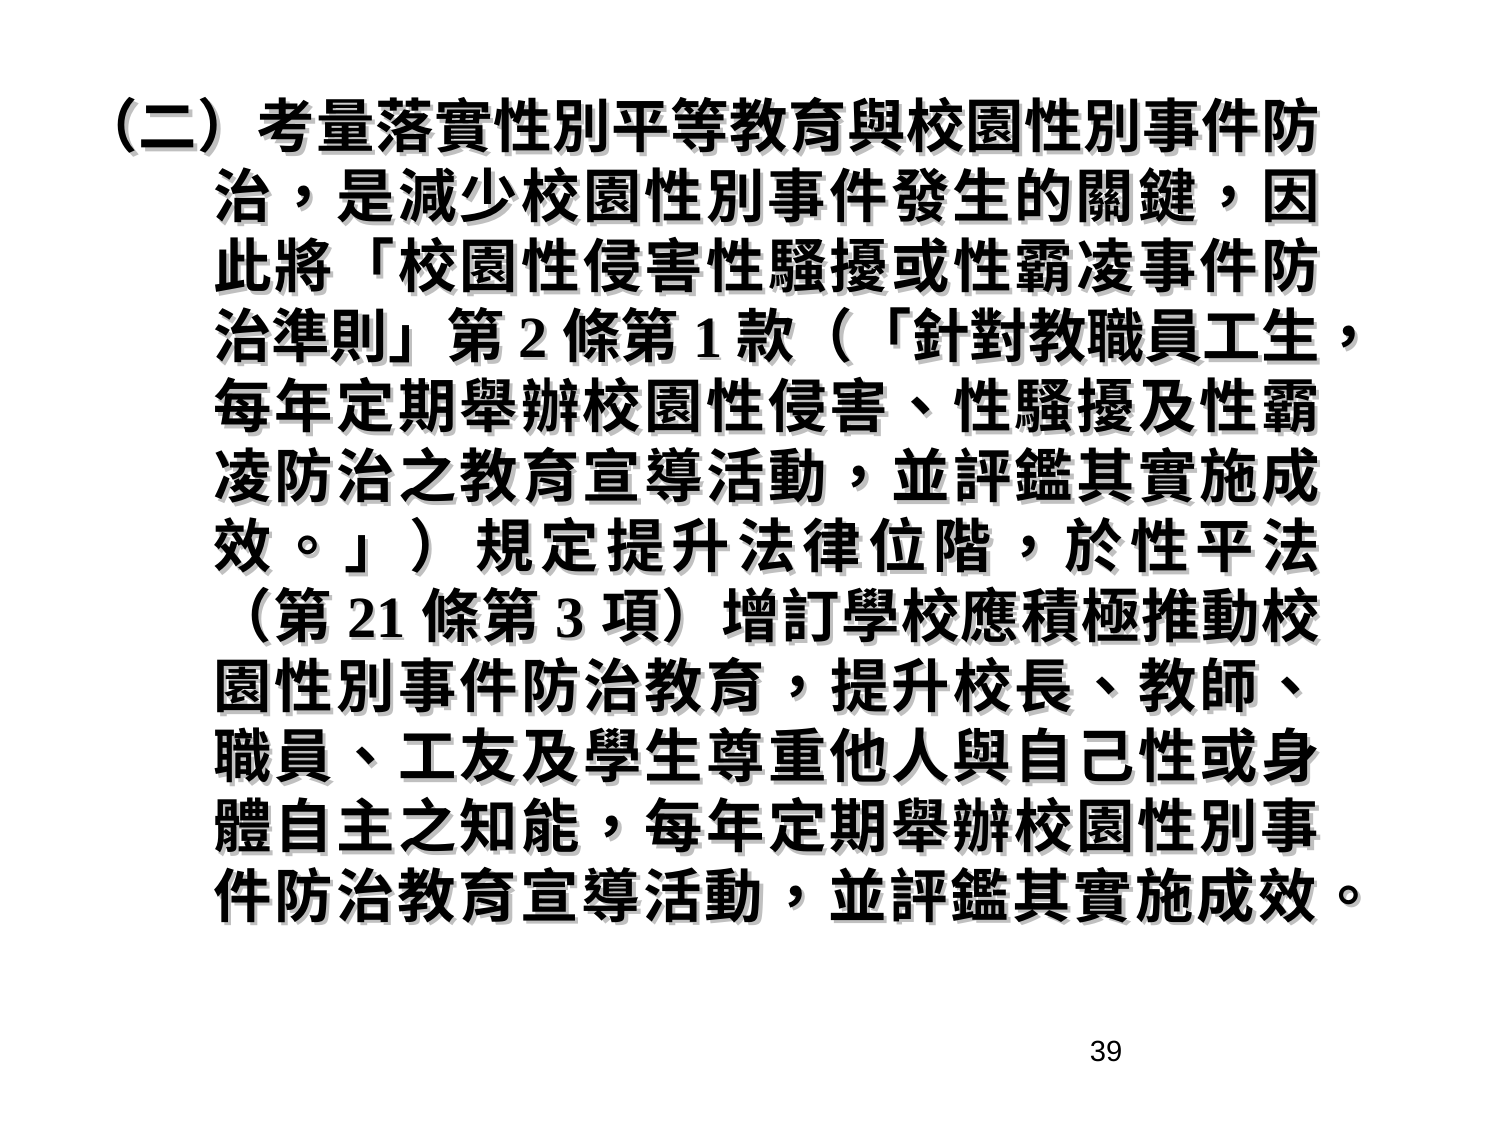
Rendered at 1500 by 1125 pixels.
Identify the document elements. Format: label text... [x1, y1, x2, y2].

text_box （二）考量落實性別平等教育與校園性別事件防治，是減少校園性別事件發生的關鍵，因此將「校園性侵害性騷擾或性霸凌事件防治準則」第2條第1款（「針對教職員工生，每年定期舉辦校園性侵害、性騷擾及性霸凌防治之教育宣導活動，並評鑑其實施成效。」）規定提升法律位階，於性平法（第21條第3項）增訂學校應積極推動校園性別事件防治教育，提升校長、教師、職員、工友及學生尊重他人與自己性或身體自主之知能，每年定期舉辦校園性別事件防治教育宣導活動，並評鑑其實施成效。 [65, 82, 1335, 989]
text_box [1074, 1024, 1426, 1103]
